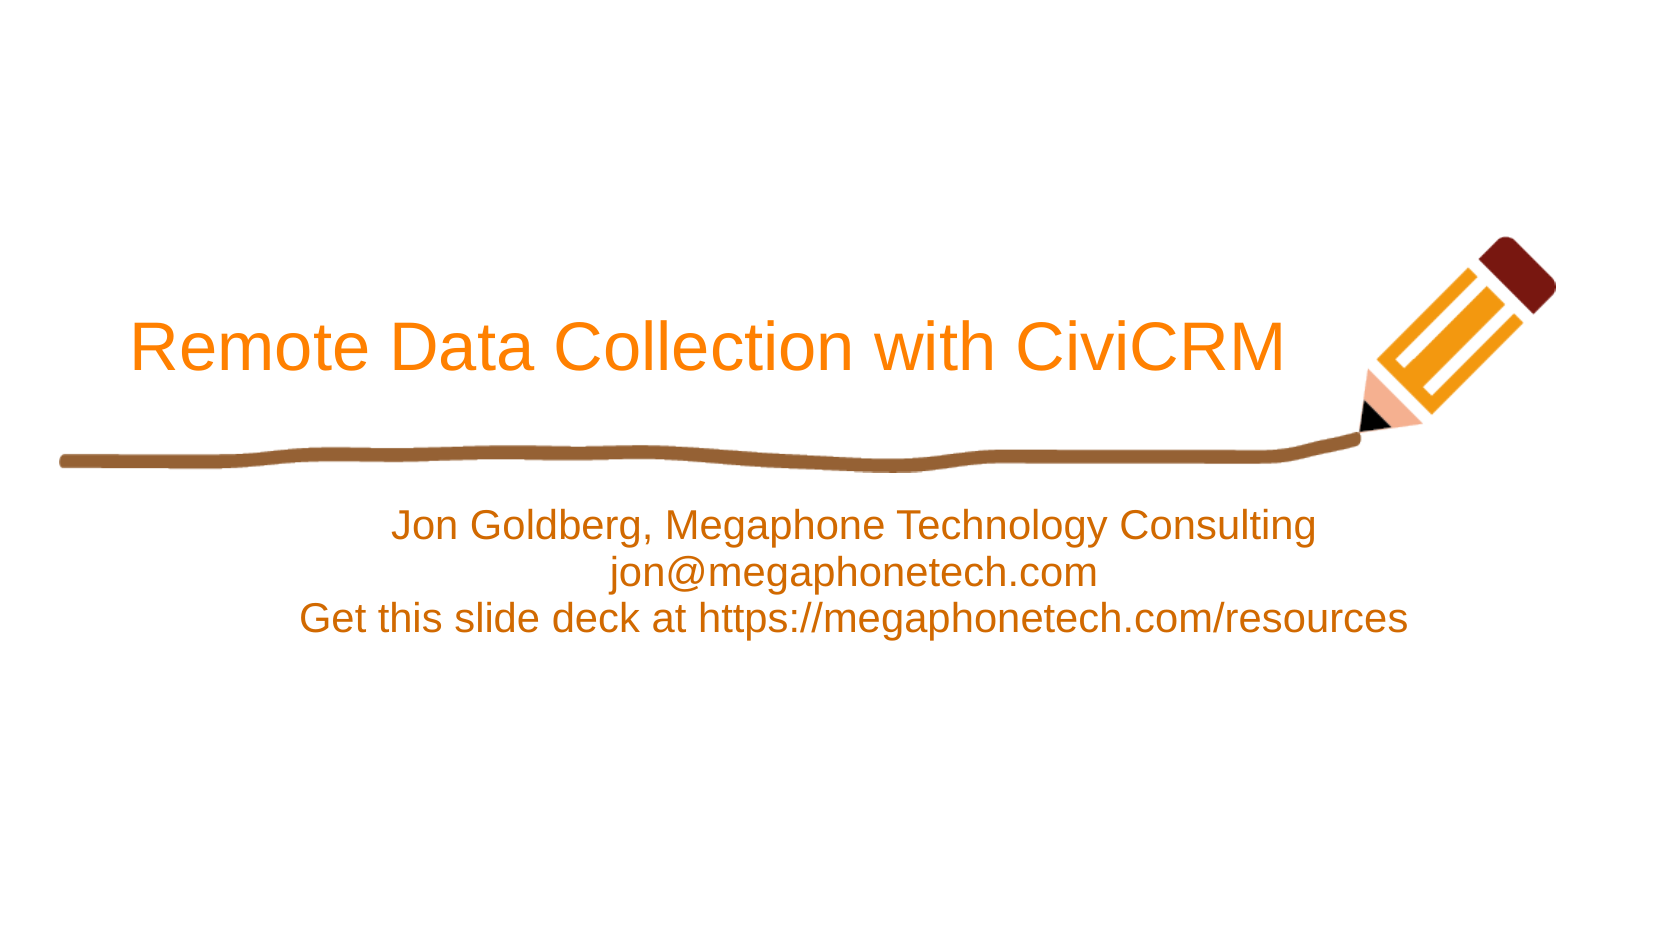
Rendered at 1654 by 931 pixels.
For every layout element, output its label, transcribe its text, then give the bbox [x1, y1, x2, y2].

title Remote Data Collection with CiviCRM [88, 265, 1329, 429]
list Jon Goldberg, Megaphone Technology Consulting jon@megaphonetech.com Get this slide deck at https://megaphonetech.com/resources [88, 501, 1565, 686]
picture [59, 236, 1556, 473]
